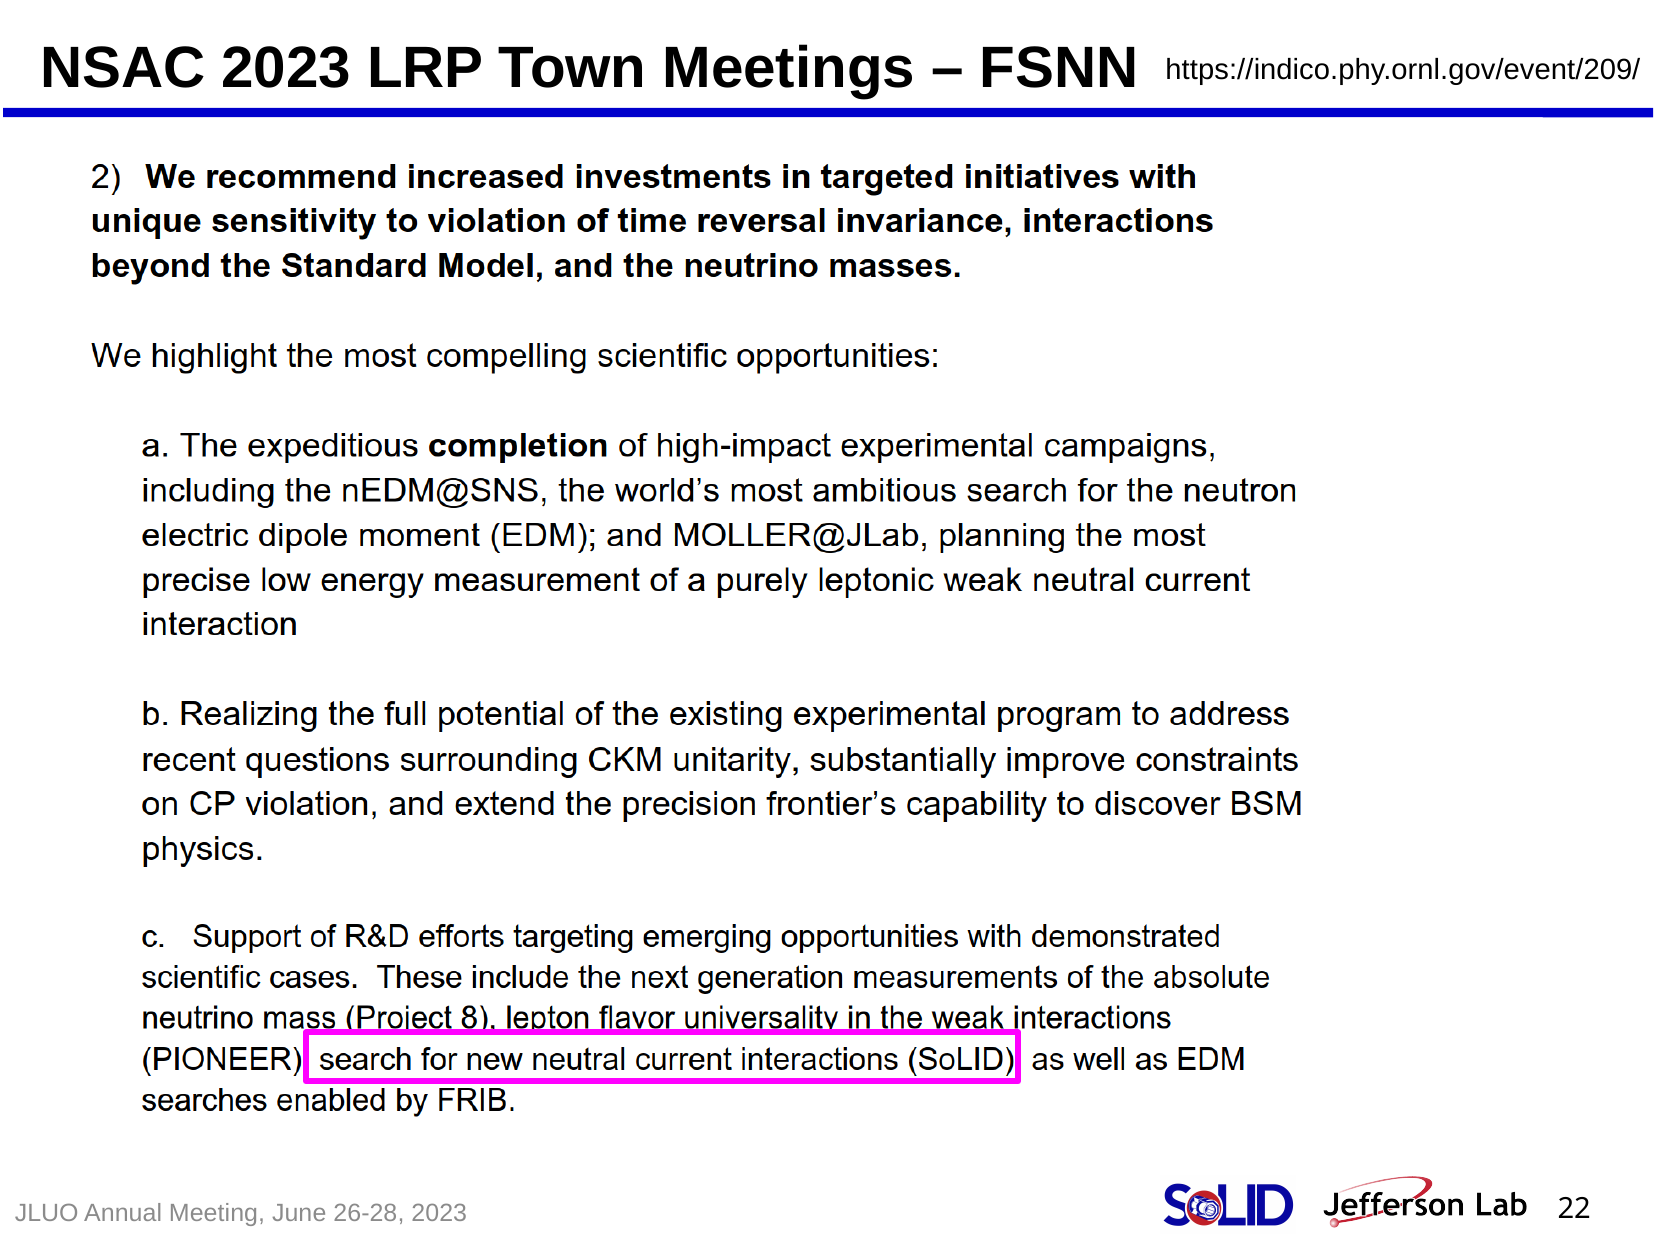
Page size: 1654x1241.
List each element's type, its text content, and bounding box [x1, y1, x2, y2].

text_box https://indico.phy.ornl.gov/event/209/ [1150, 45, 1654, 103]
text_box NSAC 2023 LRP Town Meetings – FSNN [25, 22, 1601, 97]
picture [1160, 1175, 1296, 1234]
picture [59, 152, 1350, 1139]
picture [1321, 1168, 1540, 1239]
